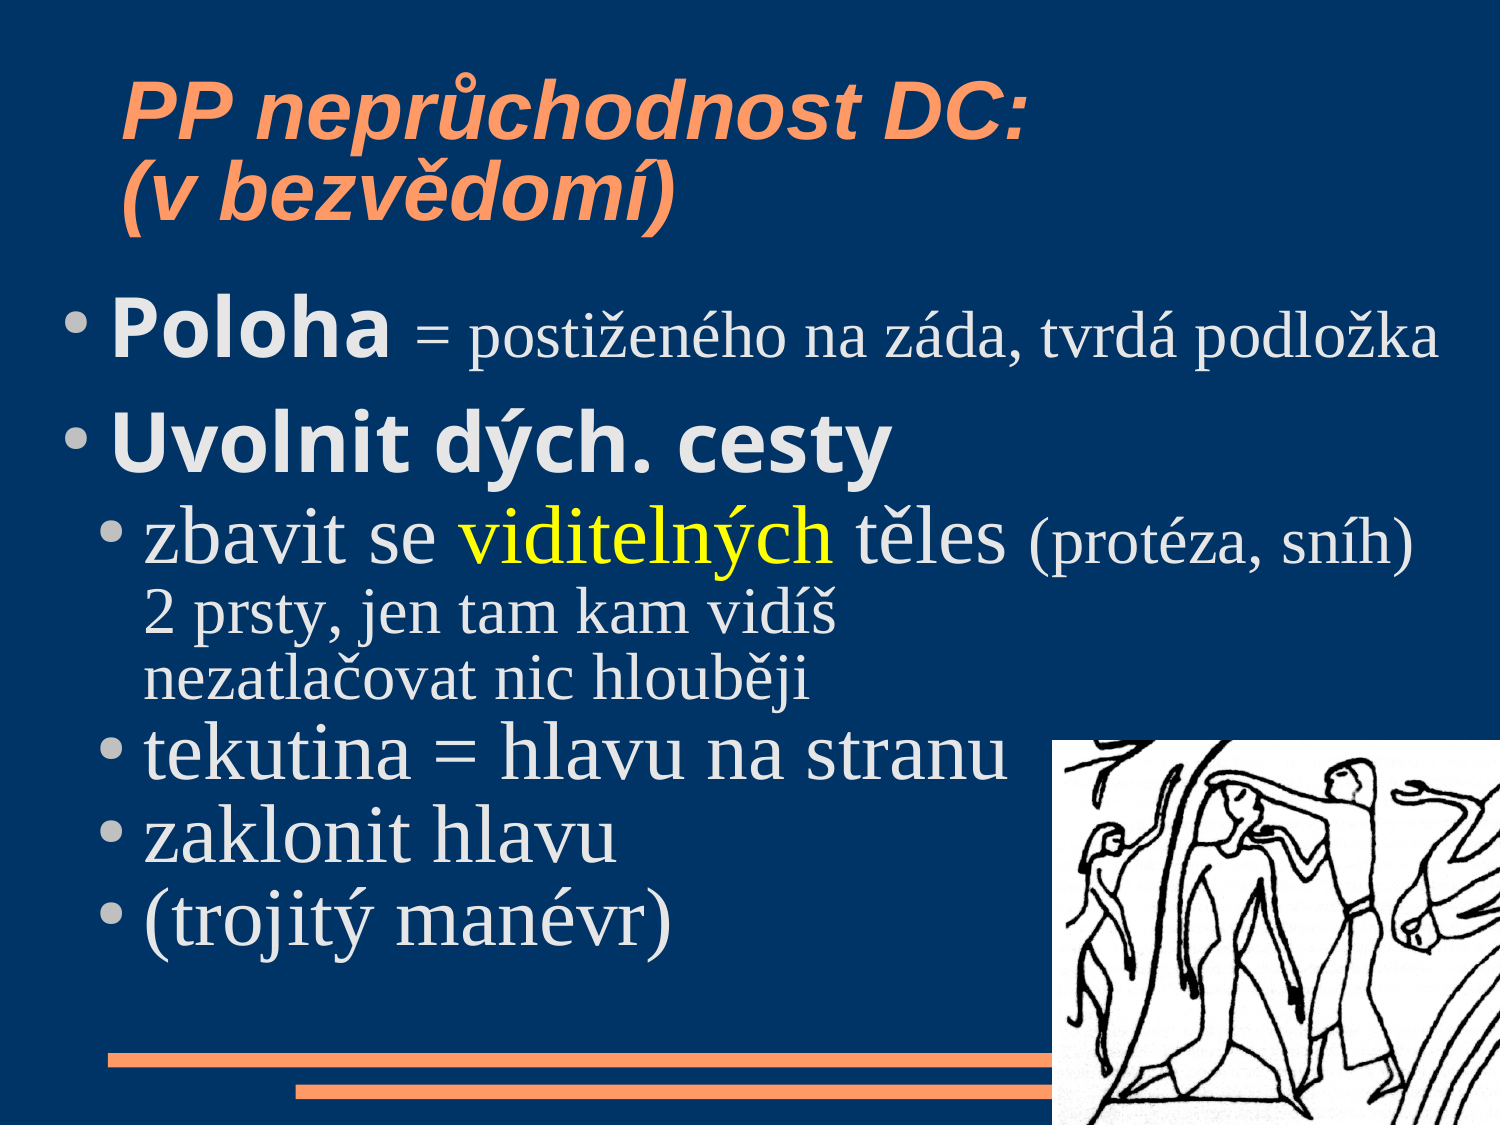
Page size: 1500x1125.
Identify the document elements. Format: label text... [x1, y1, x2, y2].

title PP neprůchodnost DC: (v bezvědomí) [121, 46, 1500, 254]
picture [1052, 740, 1500, 1125]
list Poloha = postiženého na záda, tvrdá podložka Uvolnit dých. cesty zbavit se viditelných těles (protéza, sníh) 2 prsty, jen tam kam vidíš nezatlačovat nic hlouběji tekutina = hlavu na stranu zaklonit hlavu (trojitý manévr) [60, 265, 1500, 1076]
